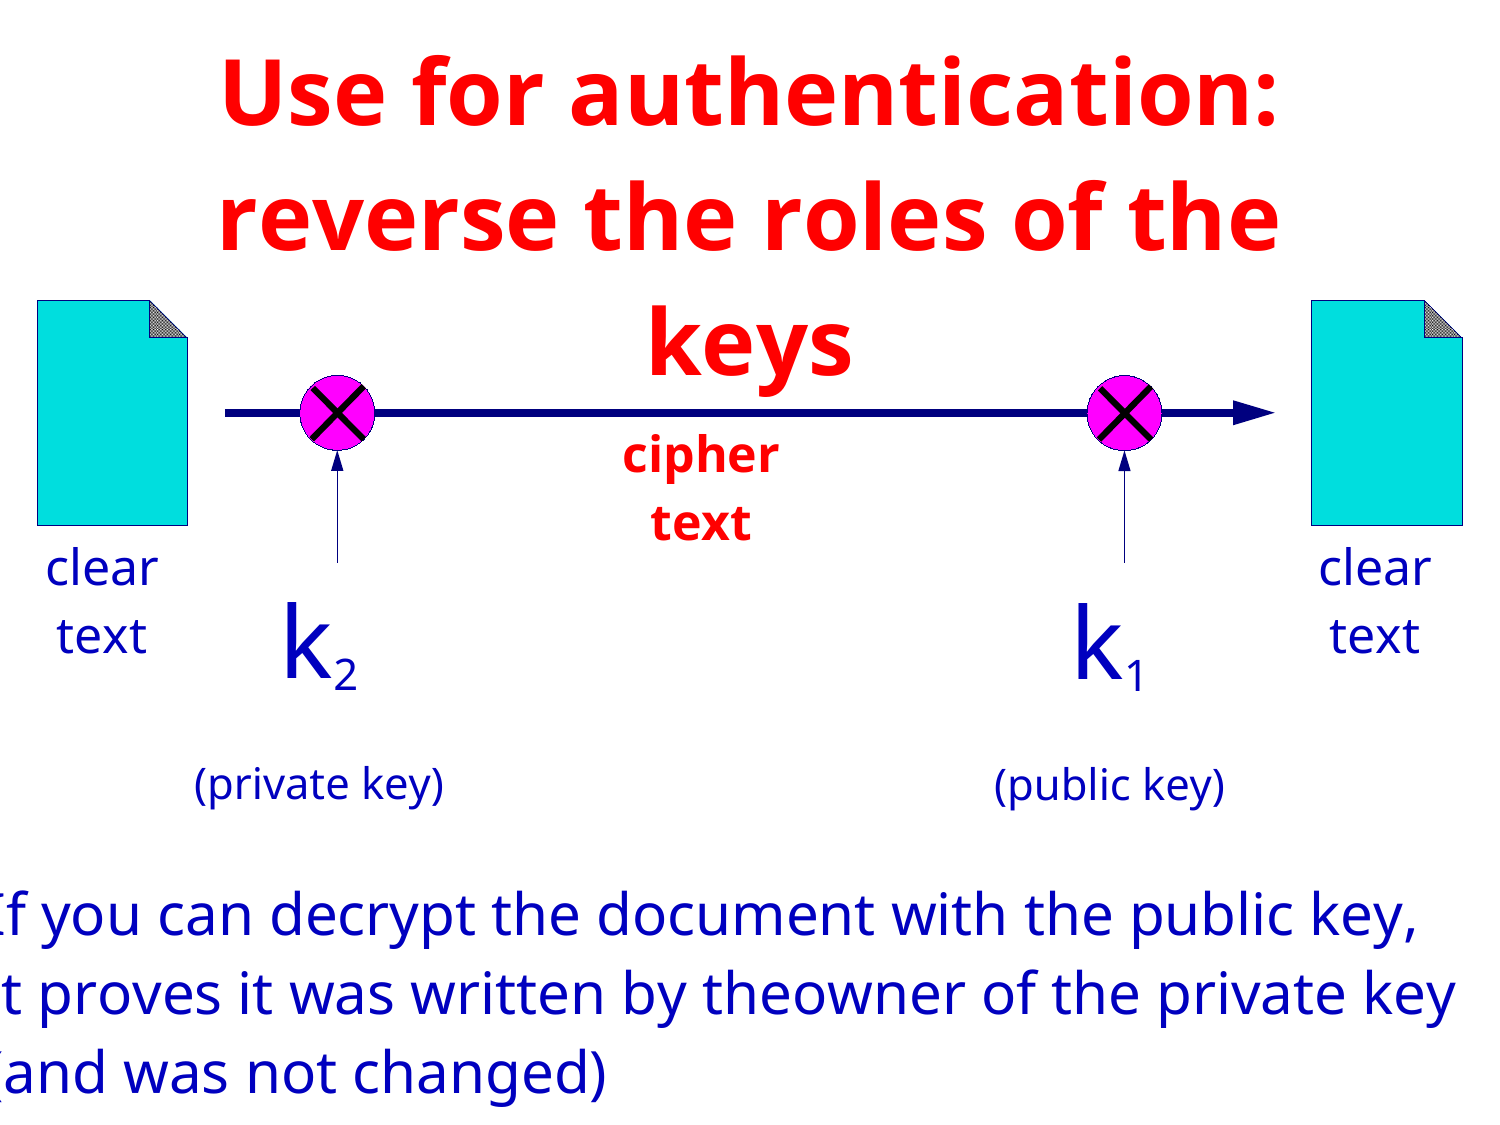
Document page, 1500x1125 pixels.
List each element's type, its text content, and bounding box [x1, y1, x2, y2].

text_box [1130, 389, 1163, 437]
text_box cipher text [622, 418, 781, 556]
text_box [343, 389, 375, 437]
text_box [299, 375, 361, 451]
text_box clear text [1317, 531, 1433, 669]
text_box k1 (public key) [994, 572, 1226, 814]
text_box If you can decrypt the document with the public key, it proves it was written by theowner of the private key (and was not changed) [0, 872, 1472, 1111]
text_box [1086, 375, 1149, 451]
text_box k2 (private key) [194, 571, 445, 813]
title Use for authentication: reverse the roles of the keys [123, 27, 1376, 253]
text_box [37, 300, 188, 526]
text_box [1311, 300, 1463, 526]
text_box clear text [45, 531, 160, 669]
